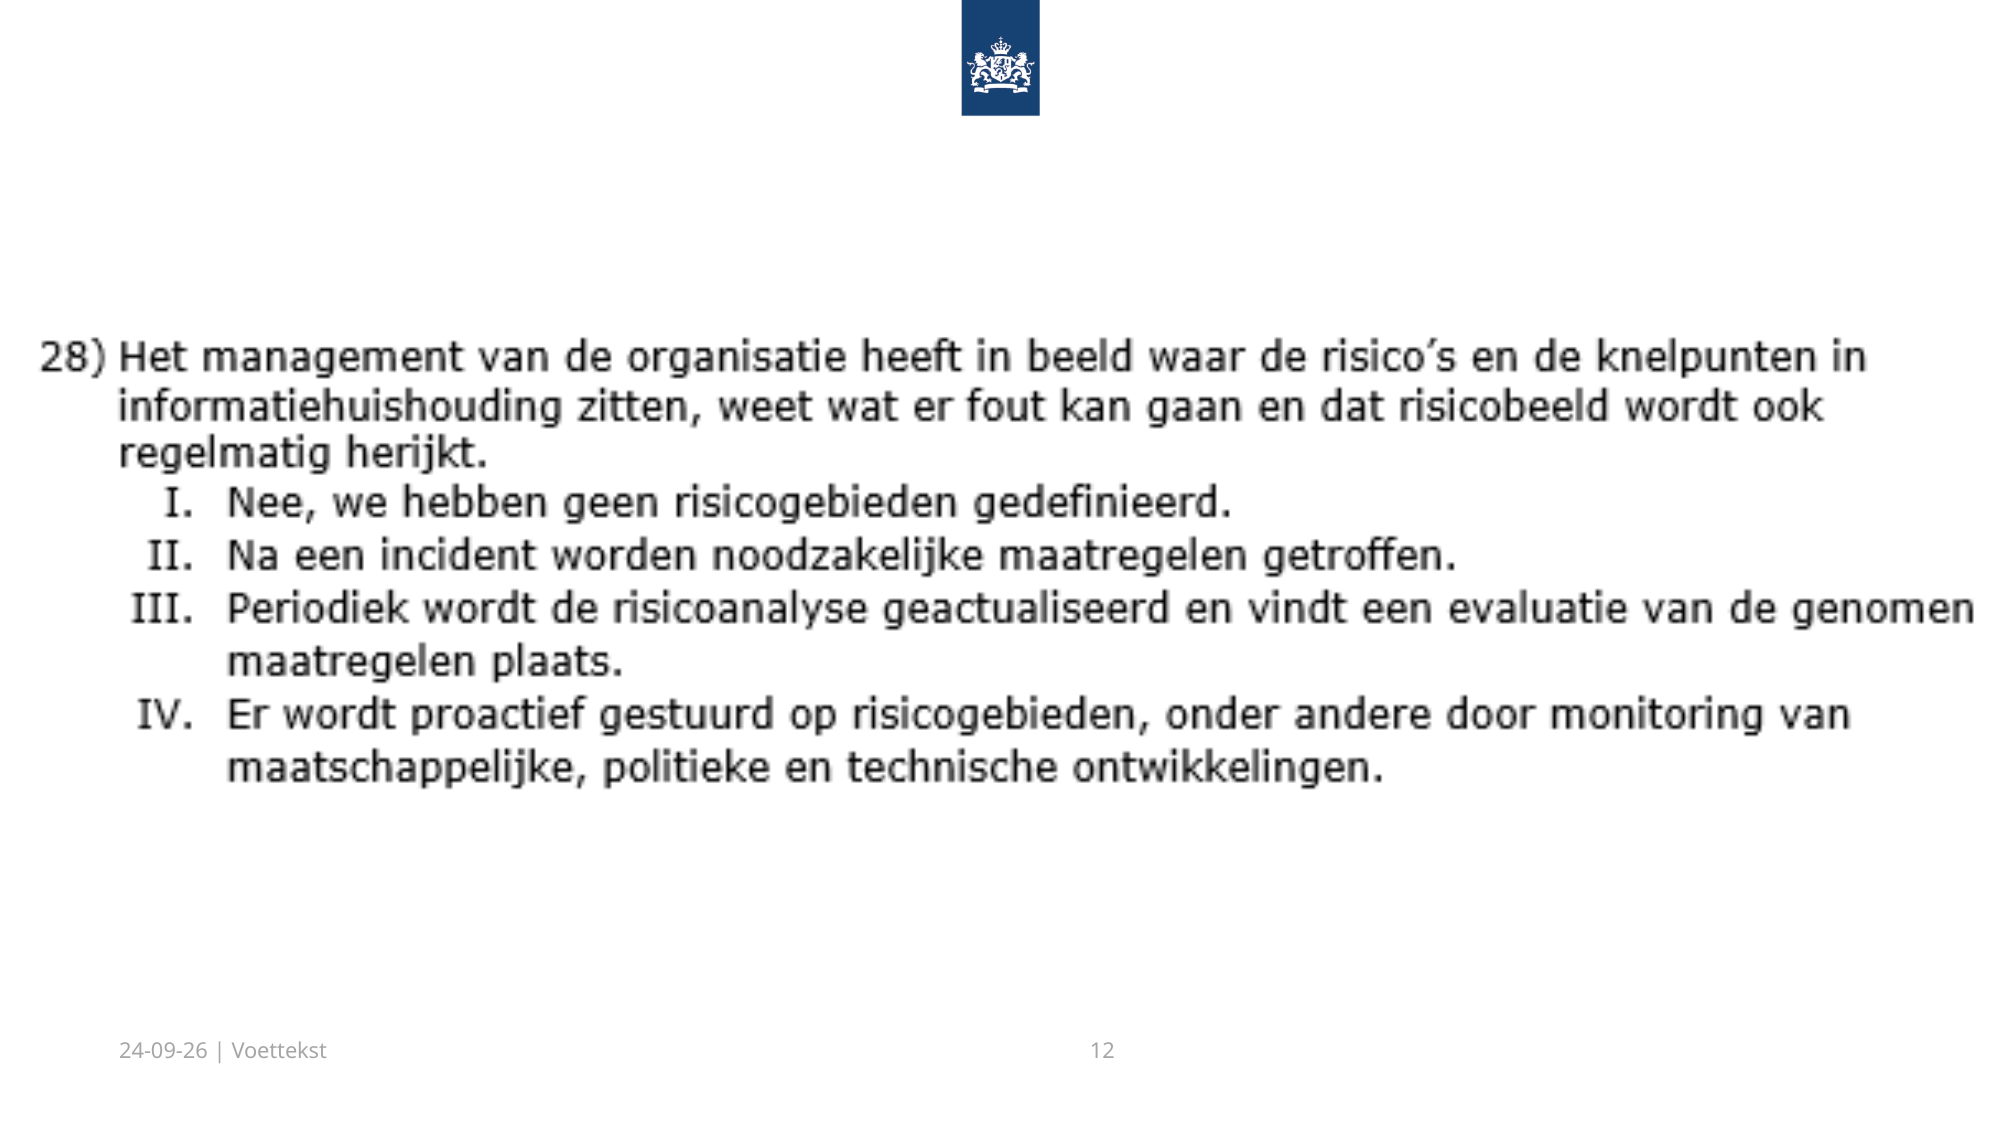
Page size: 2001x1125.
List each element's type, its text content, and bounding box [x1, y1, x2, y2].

text_box 12 [1074, 1020, 1897, 1074]
text_box 26 april 2021 | Voettekst [104, 1020, 925, 1074]
picture [30, 326, 1997, 806]
